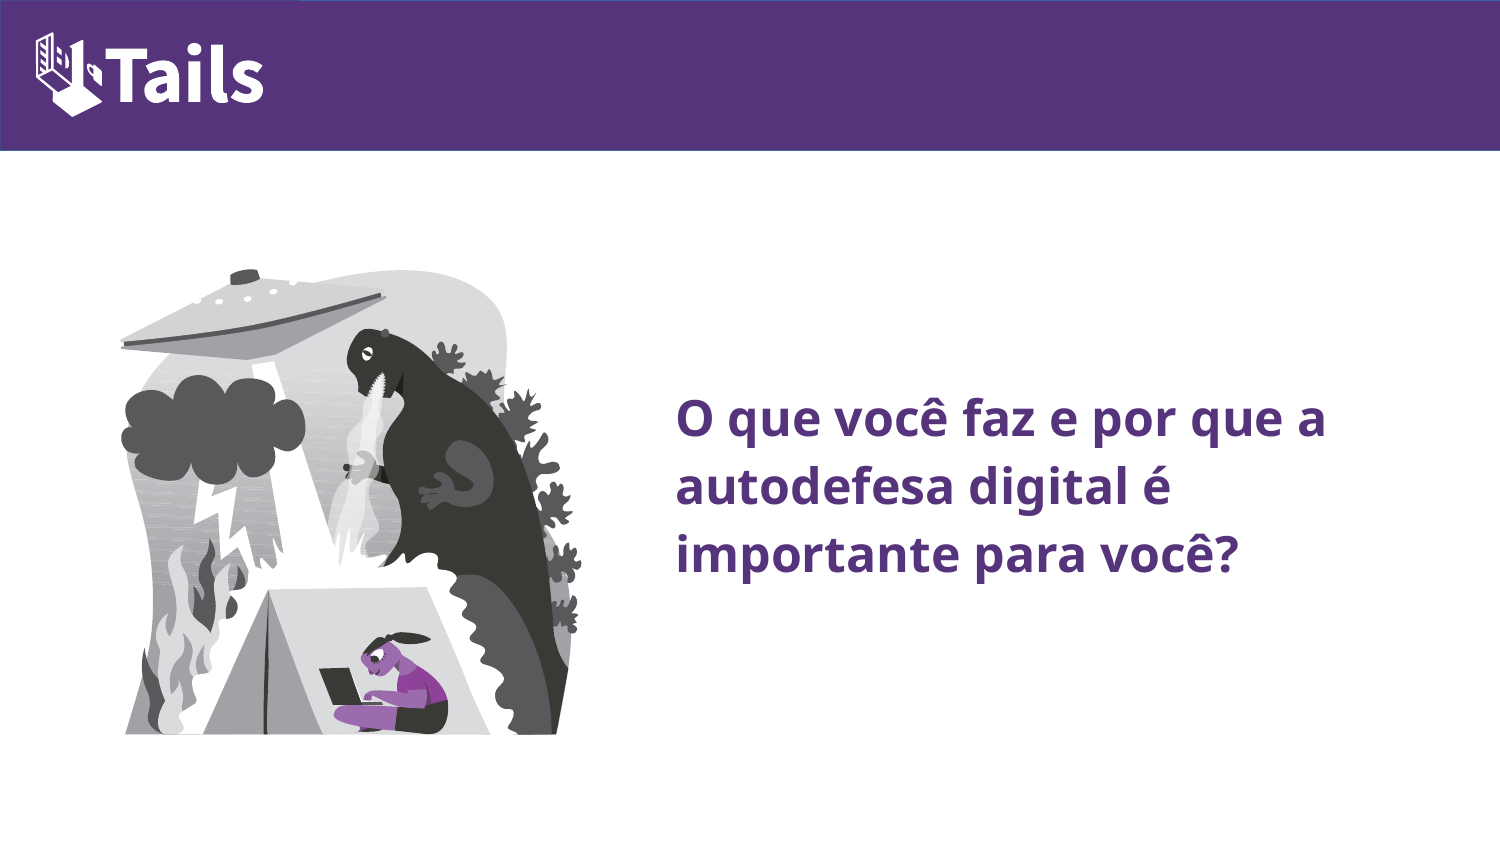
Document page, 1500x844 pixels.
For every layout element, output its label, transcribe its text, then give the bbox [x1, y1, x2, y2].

picture [69, 260, 632, 739]
title O que você faz e por que a autodefesa digital é importante para você? [675, 390, 1463, 580]
